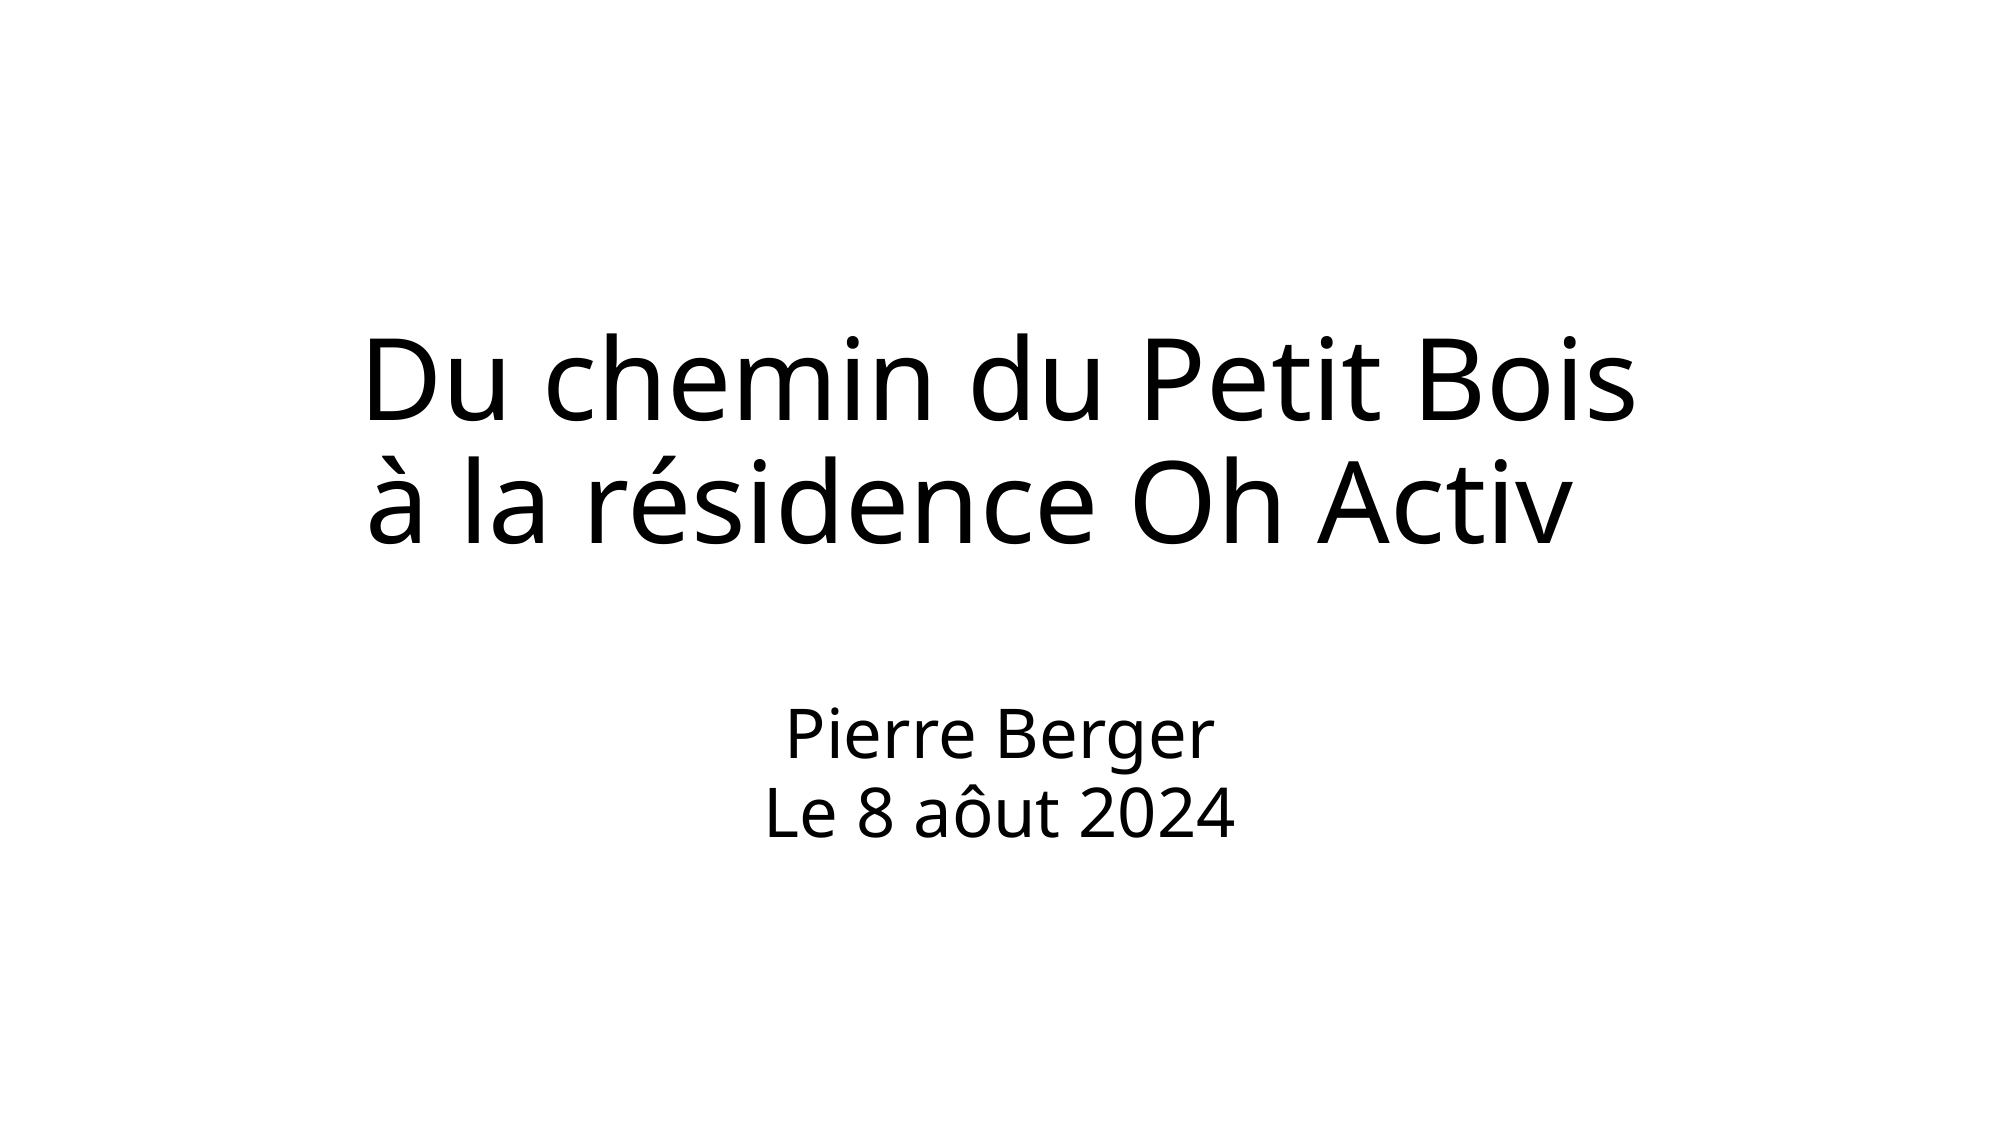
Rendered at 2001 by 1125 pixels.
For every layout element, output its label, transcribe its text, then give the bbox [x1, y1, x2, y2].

subtitle Pierre Berger Le 8 aôut 2024 [249, 590, 1750, 863]
title Du chemin du Petit Bois à la résidence Oh Activ [249, 184, 1750, 576]
